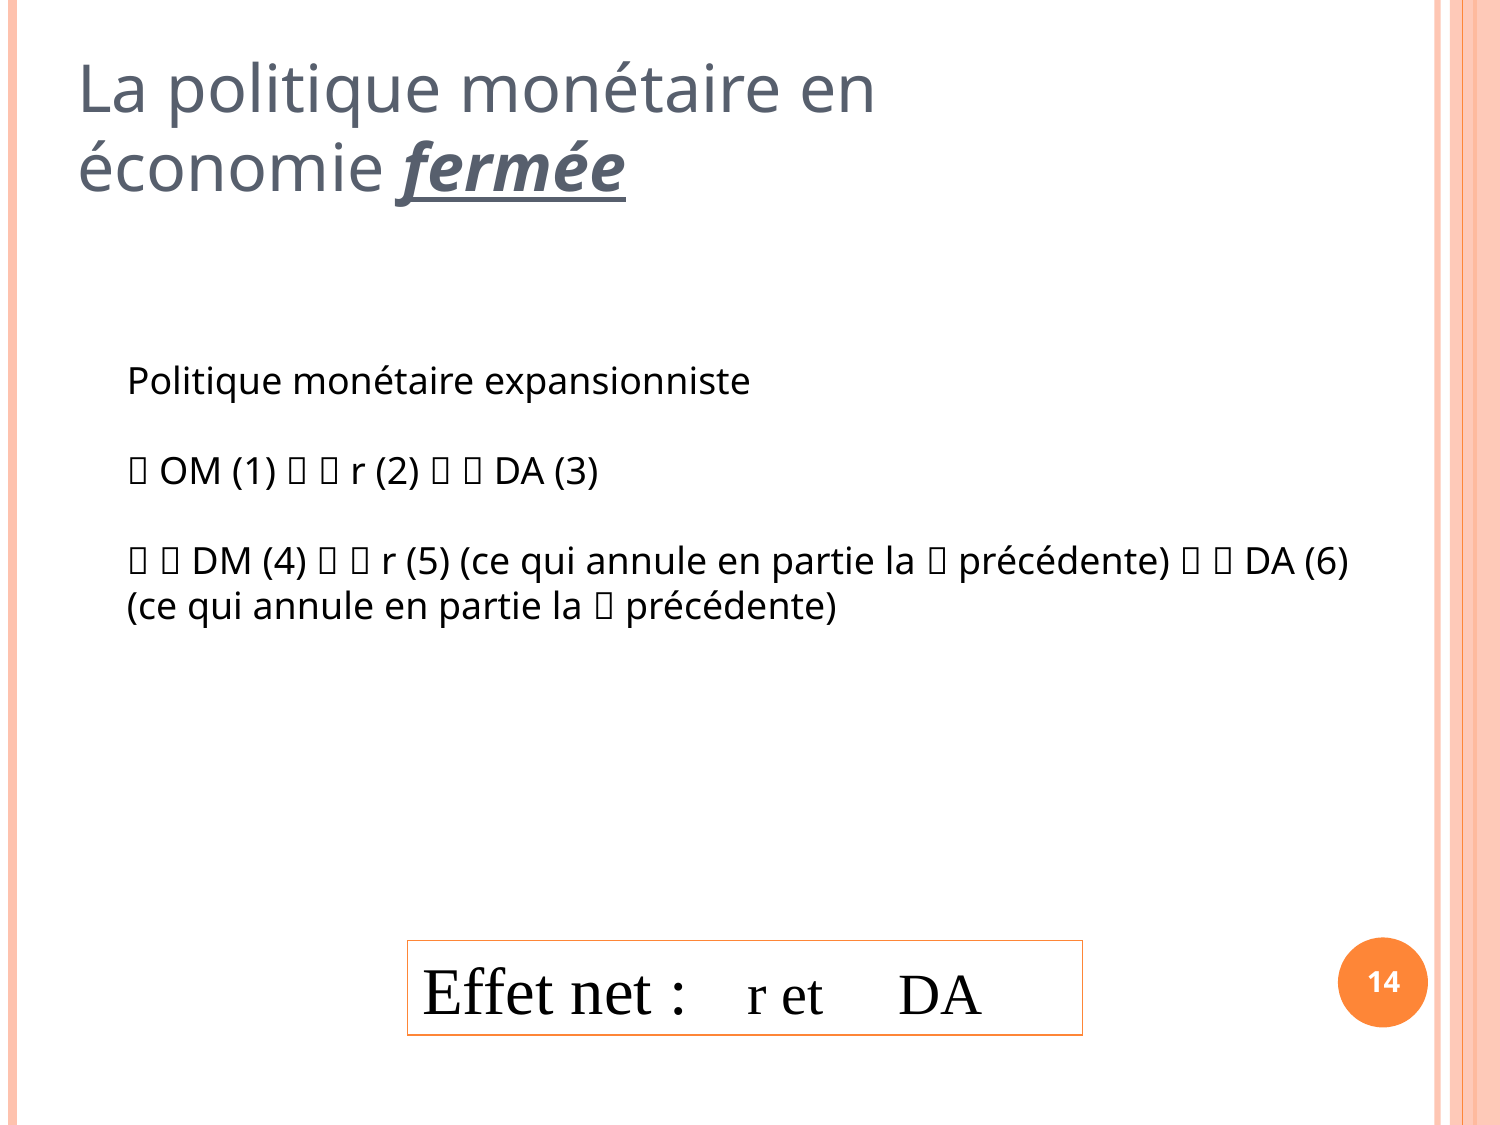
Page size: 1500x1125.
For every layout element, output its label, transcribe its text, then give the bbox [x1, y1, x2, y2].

slide_number <numéro> [1333, 940, 1434, 1027]
text_box Effet net : r et  DA [407, 940, 1083, 1036]
list Politique monétaire expansionniste  OM (1)   r (2)   DA (3)   DM (4)   r (5) (ce qui annule en partie la  précédente)   DA (6) (ce qui annule en partie la  précédente) [112, 349, 1388, 1013]
title La politique monétaire en économie fermée [62, 37, 1450, 213]
